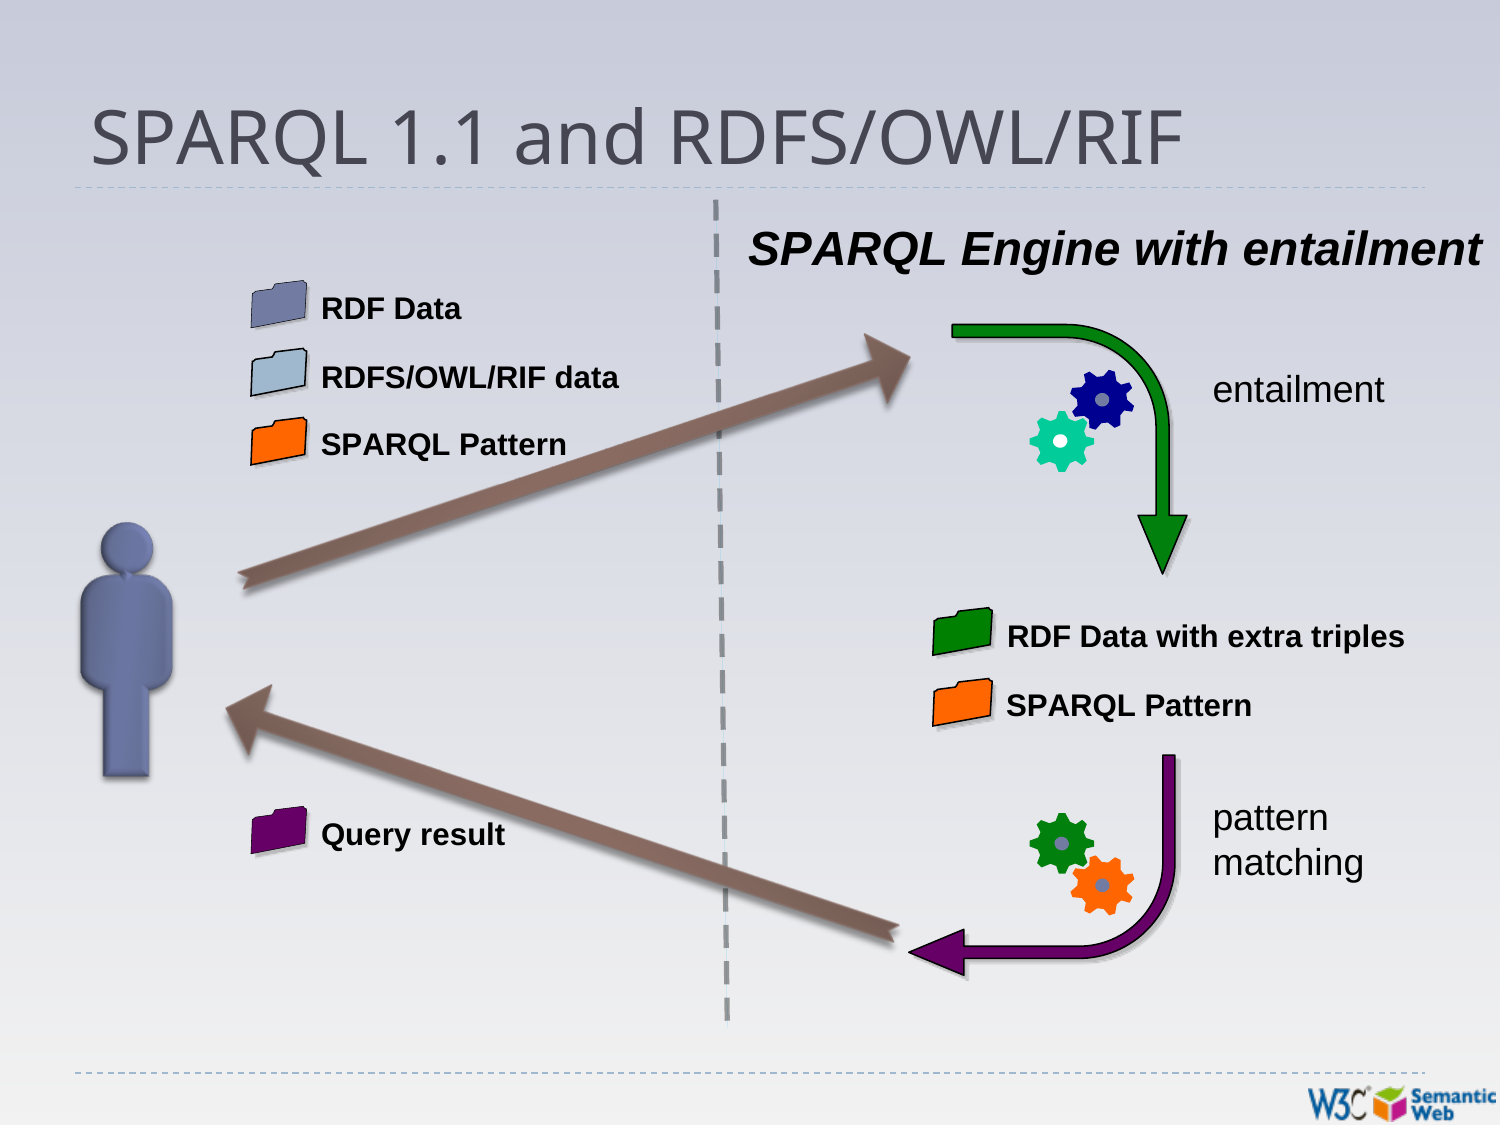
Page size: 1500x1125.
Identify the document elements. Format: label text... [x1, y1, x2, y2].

text_box entailment [1198, 358, 1478, 417]
text_box RDFS/OWL/RIF data [306, 349, 637, 403]
text_box SPARQL Engine with entailment [734, 210, 1498, 283]
text_box [250, 280, 306, 328]
picture [1308, 1084, 1496, 1122]
text_box [1054, 435, 1067, 447]
text_box [932, 607, 992, 656]
text_box SPARQL Pattern [991, 677, 1270, 731]
text_box [910, 755, 1175, 976]
text_box [250, 417, 306, 465]
picture [215, 681, 910, 960]
text_box pattern matching [1198, 786, 1478, 891]
text_box [1029, 813, 1095, 874]
text_box [250, 806, 306, 854]
text_box RDF Data with extra triples [992, 609, 1466, 662]
text_box [250, 348, 307, 396]
text_box [1070, 855, 1135, 916]
text_box [932, 678, 991, 727]
text_box [1070, 369, 1135, 430]
text_box SPARQL Pattern [306, 416, 592, 470]
title SPARQL 1.1 and RDFS/OWL/RIF [75, 37, 1426, 188]
picture [70, 516, 183, 791]
picture [227, 330, 921, 608]
text_box [952, 324, 1188, 575]
text_box RDF Data [306, 280, 522, 334]
text_box Query result [306, 806, 522, 860]
